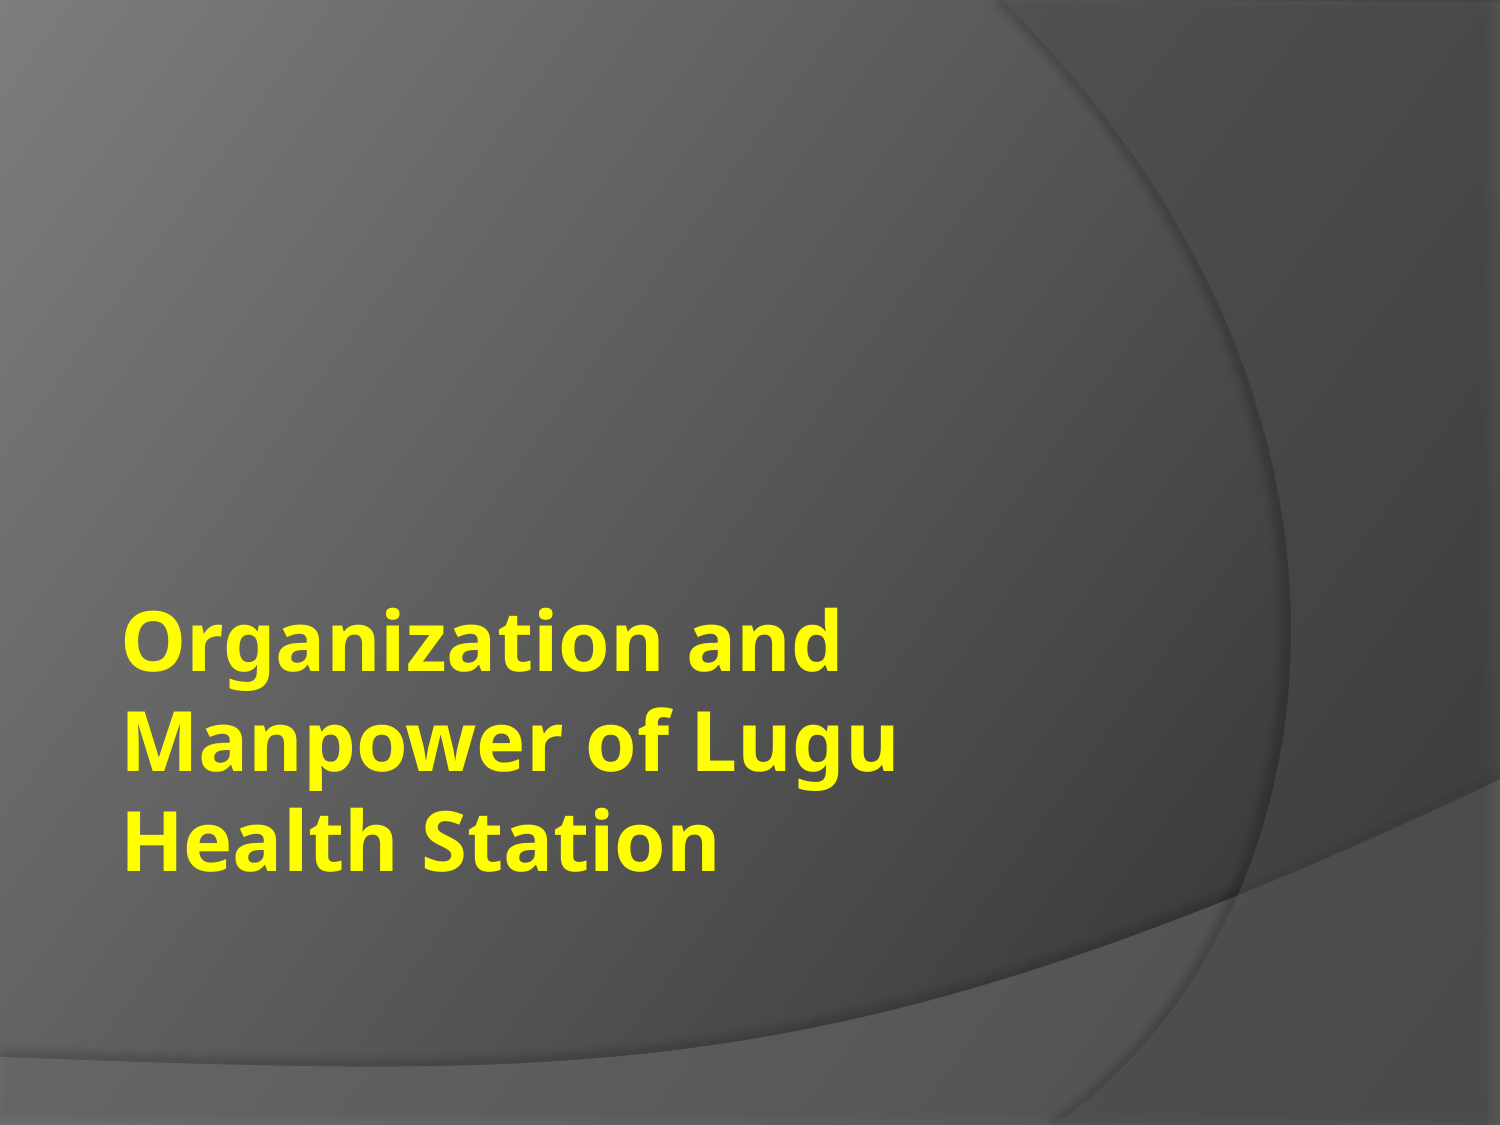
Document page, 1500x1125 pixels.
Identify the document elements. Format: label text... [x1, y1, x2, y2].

title Organization and Manpower of Lugu Health Station [112, 587, 1200, 888]
